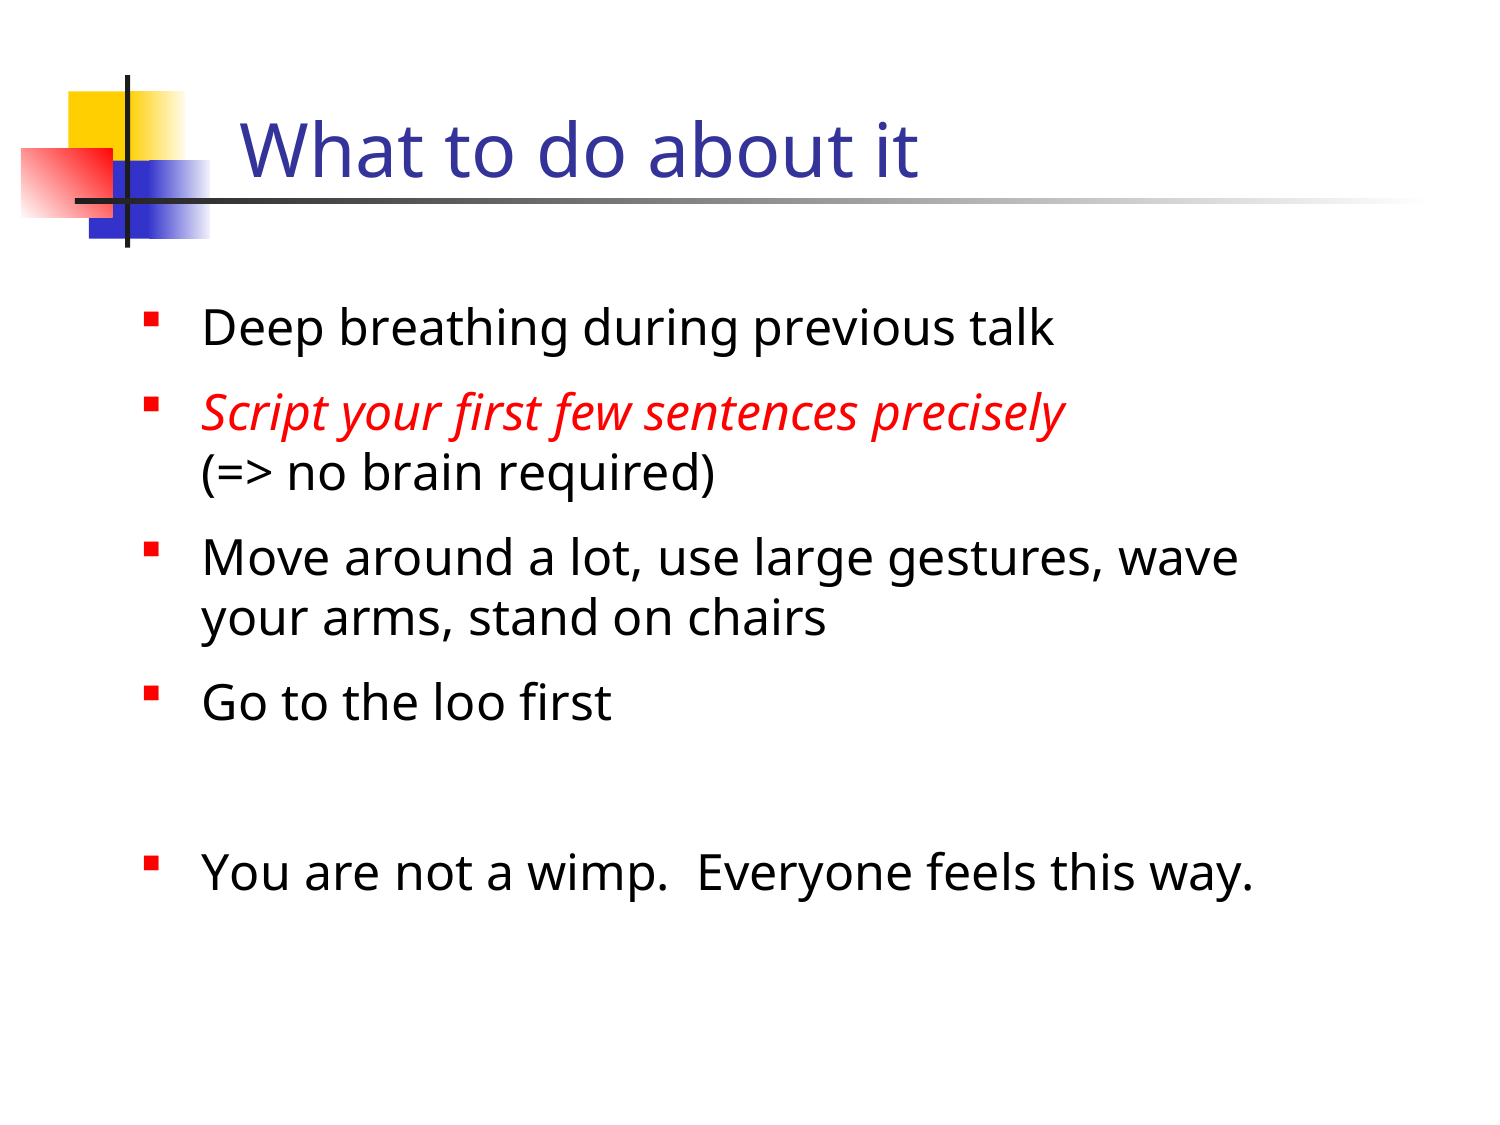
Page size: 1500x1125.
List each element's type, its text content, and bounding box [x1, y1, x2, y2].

title What to do about it [224, 12, 1500, 200]
text_box Deep breathing during previous talk Script your first few sentences precisely (=> no brain required)‏ Move around a lot, use large gestures, wave your arms, stand on chairs Go to the loo first You are not a wimp. Everyone feels this way. [124, 287, 1351, 908]
